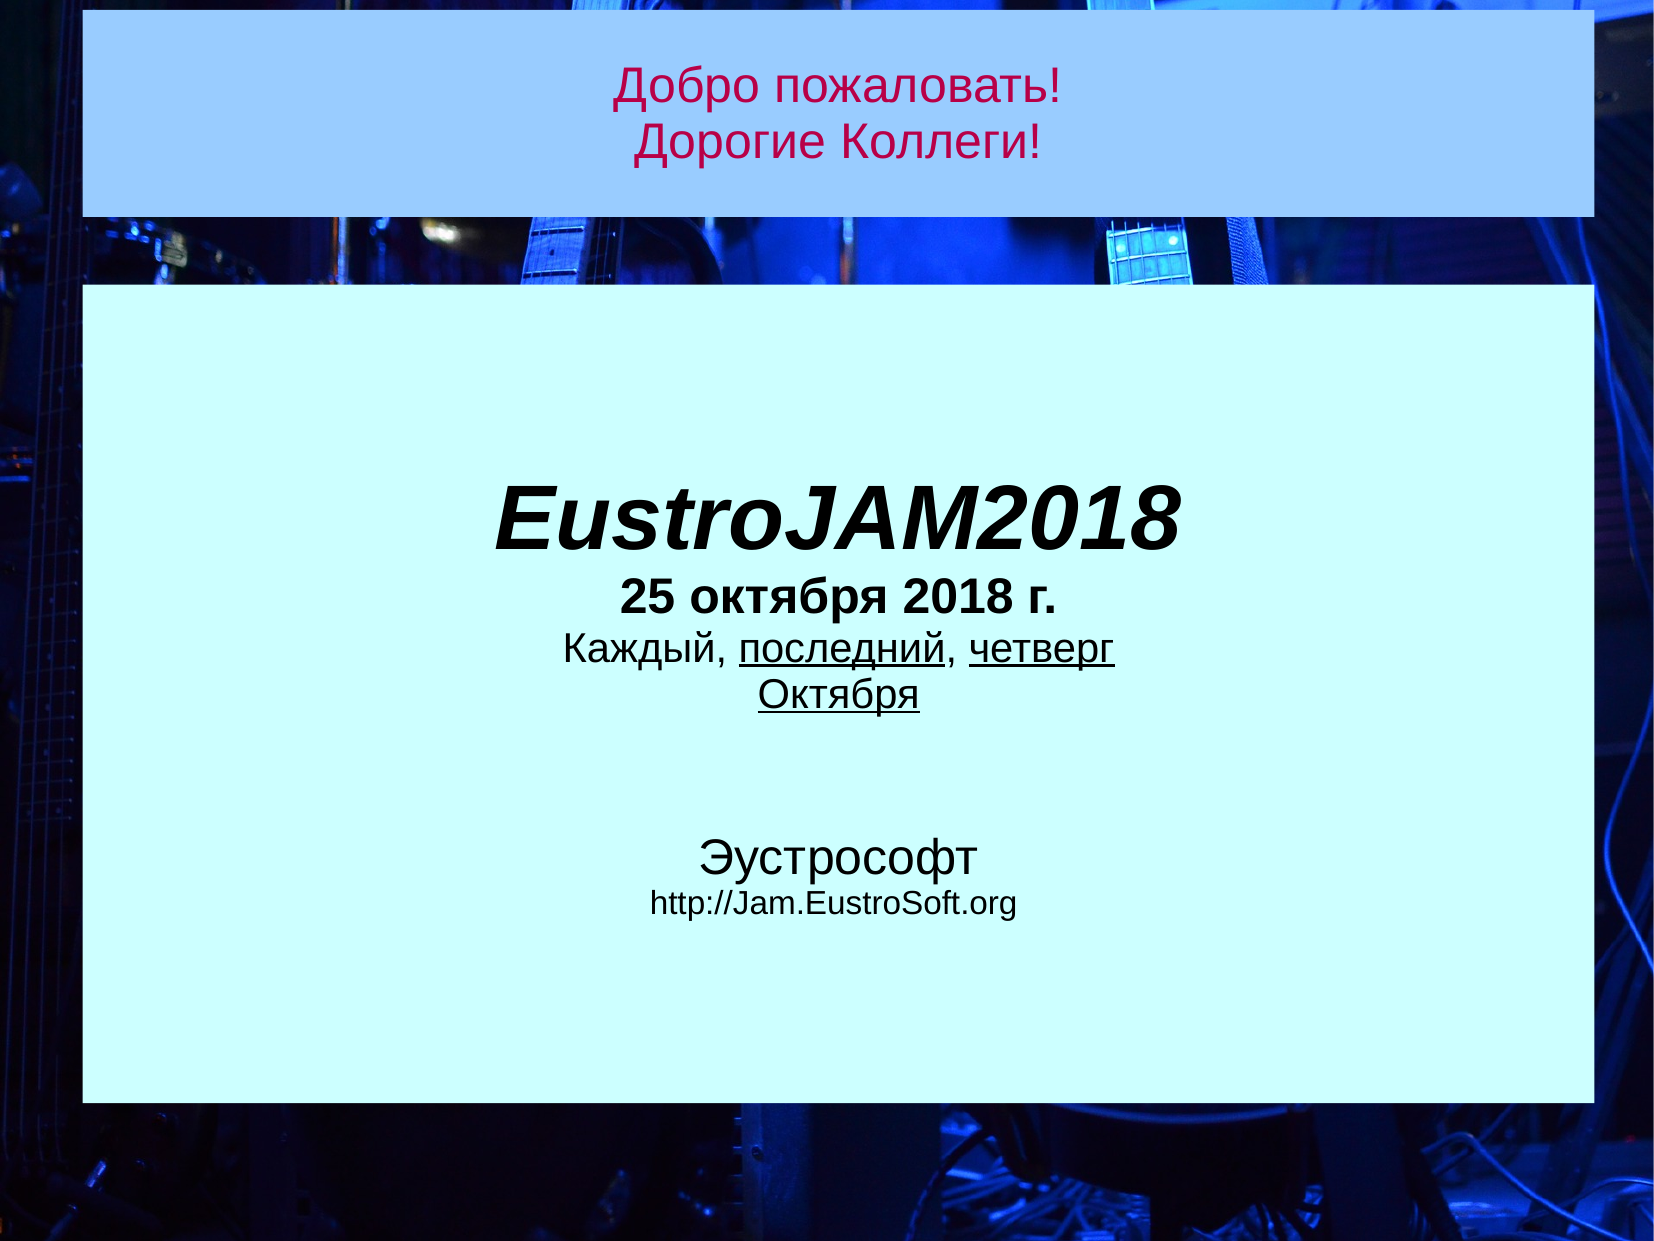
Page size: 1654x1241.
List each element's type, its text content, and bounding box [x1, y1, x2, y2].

title Добро пожаловать! Дорогие Коллеги! [82, 9, 1595, 217]
subtitle EustroJAM2018 25 октября 2018 г. Каждый, последний, четверг Октября Эустрософт http://Jam.EustroSoft.org [82, 284, 1595, 1104]
picture [0, 0, 1654, 1241]
